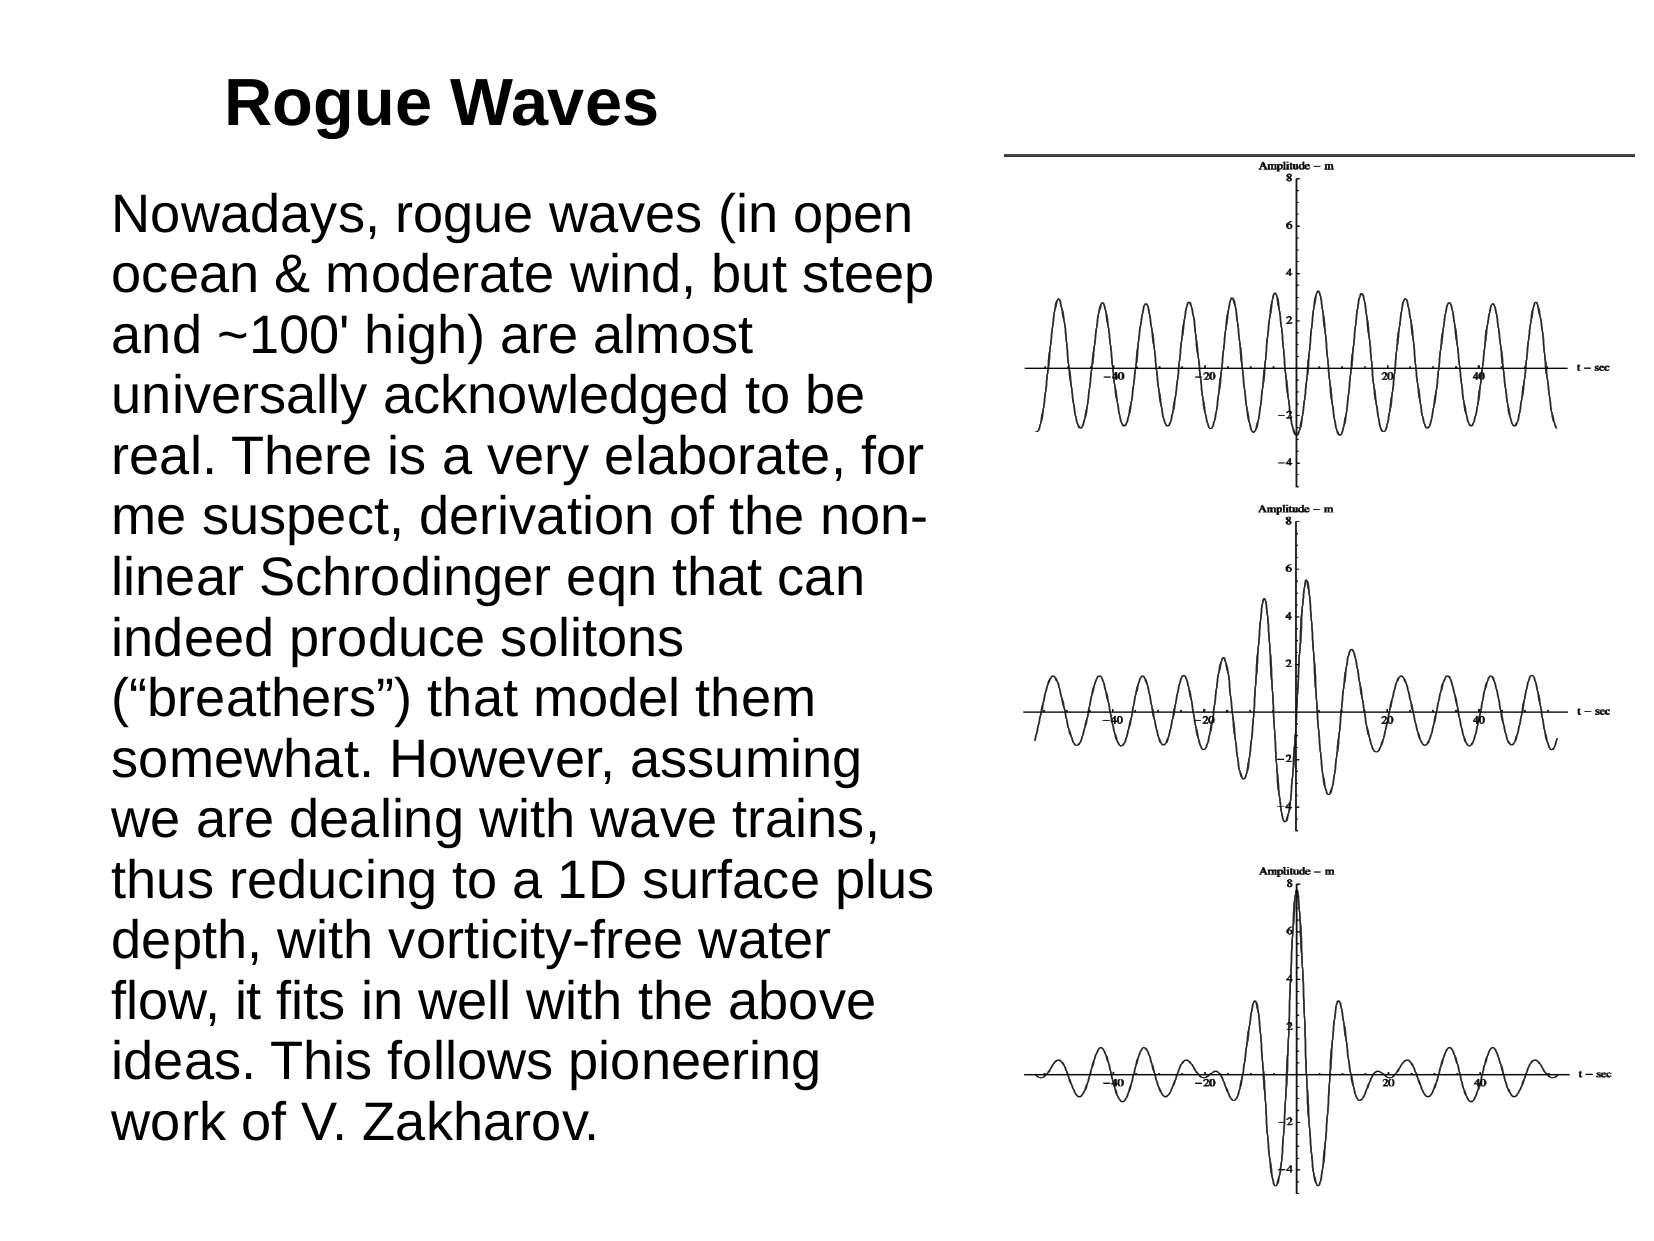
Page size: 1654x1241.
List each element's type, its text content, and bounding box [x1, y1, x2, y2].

picture [1004, 154, 1635, 1194]
text_box Nowadays, rogue waves (in open ocean & moderate wind, but steep and ~100' high) are almost universally acknowledged to be real. There is a very elaborate, for me suspect, derivation of the non-linear Schrodinger eqn that can indeed produce solitons (“breathers”) that model them somewhat. However, assuming we are dealing with wave trains, thus reducing to a 1D surface plus depth, with vorticity-free water flow, it fits in well with the above ideas. This follows pioneering work of V. Zakharov. [96, 175, 952, 1160]
text_box Rogue Waves [210, 57, 1516, 148]
